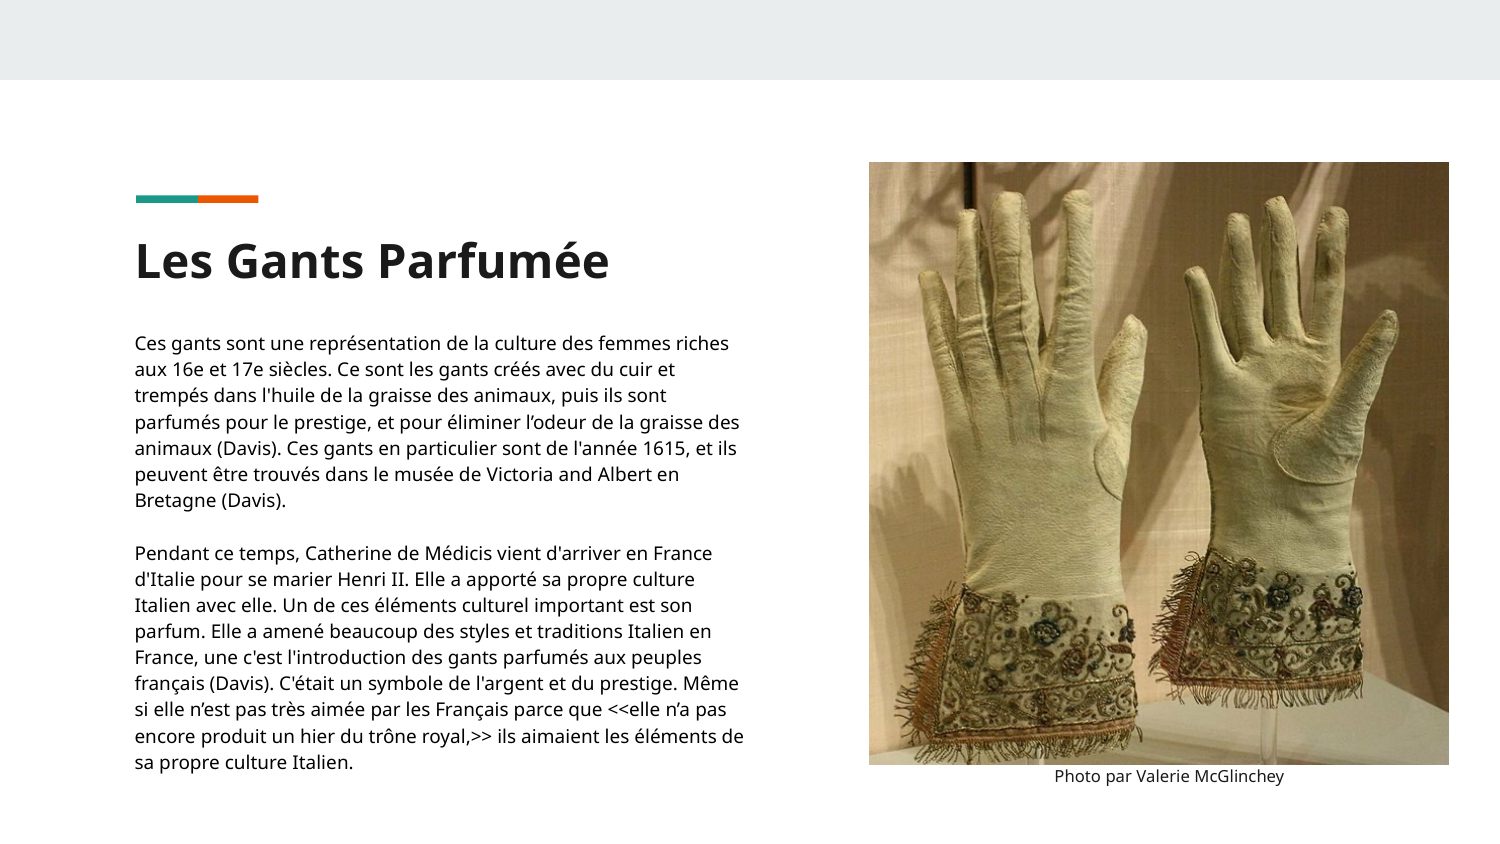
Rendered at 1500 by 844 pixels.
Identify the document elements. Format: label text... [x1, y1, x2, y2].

list Ces gants sont une représentation de la culture des femmes riches aux 16e et 17e siècles. Ce sont les gants créés avec du cuir et trempés dans l'huile de la graisse des animaux, puis ils sont parfumés pour le prestige, et pour éliminer l’odeur de la graisse des animaux (Davis). Ces gants en particulier sont de l'année 1615, et ils peuvent être trouvés dans le musée de Victoria and Albert en Bretagne (Davis). Pendant ce temps, Catherine de Médicis vient d'arriver en France d'Italie pour se marier Henri II. Elle a apporté sa propre culture Italien avec elle. Un de ces éléments culturel important est son parfum. Elle a amené beaucoup des styles et traditions Italien en France, une c'est l'introduction des gants parfumés aux peuples français (Davis). C'était un symbole de l'argent et du prestige. Même si elle n’est pas très aimée par les Français parce que <<elle n’a pas encore produit un hier du trône royal,>> ils aimaient les éléments de sa propre culture Italien. [119, 313, 768, 789]
picture [869, 162, 1449, 765]
text_box Photo par Valerie McGlinchey [1039, 747, 1317, 801]
title Les Gants Parfumée [119, 216, 869, 305]
